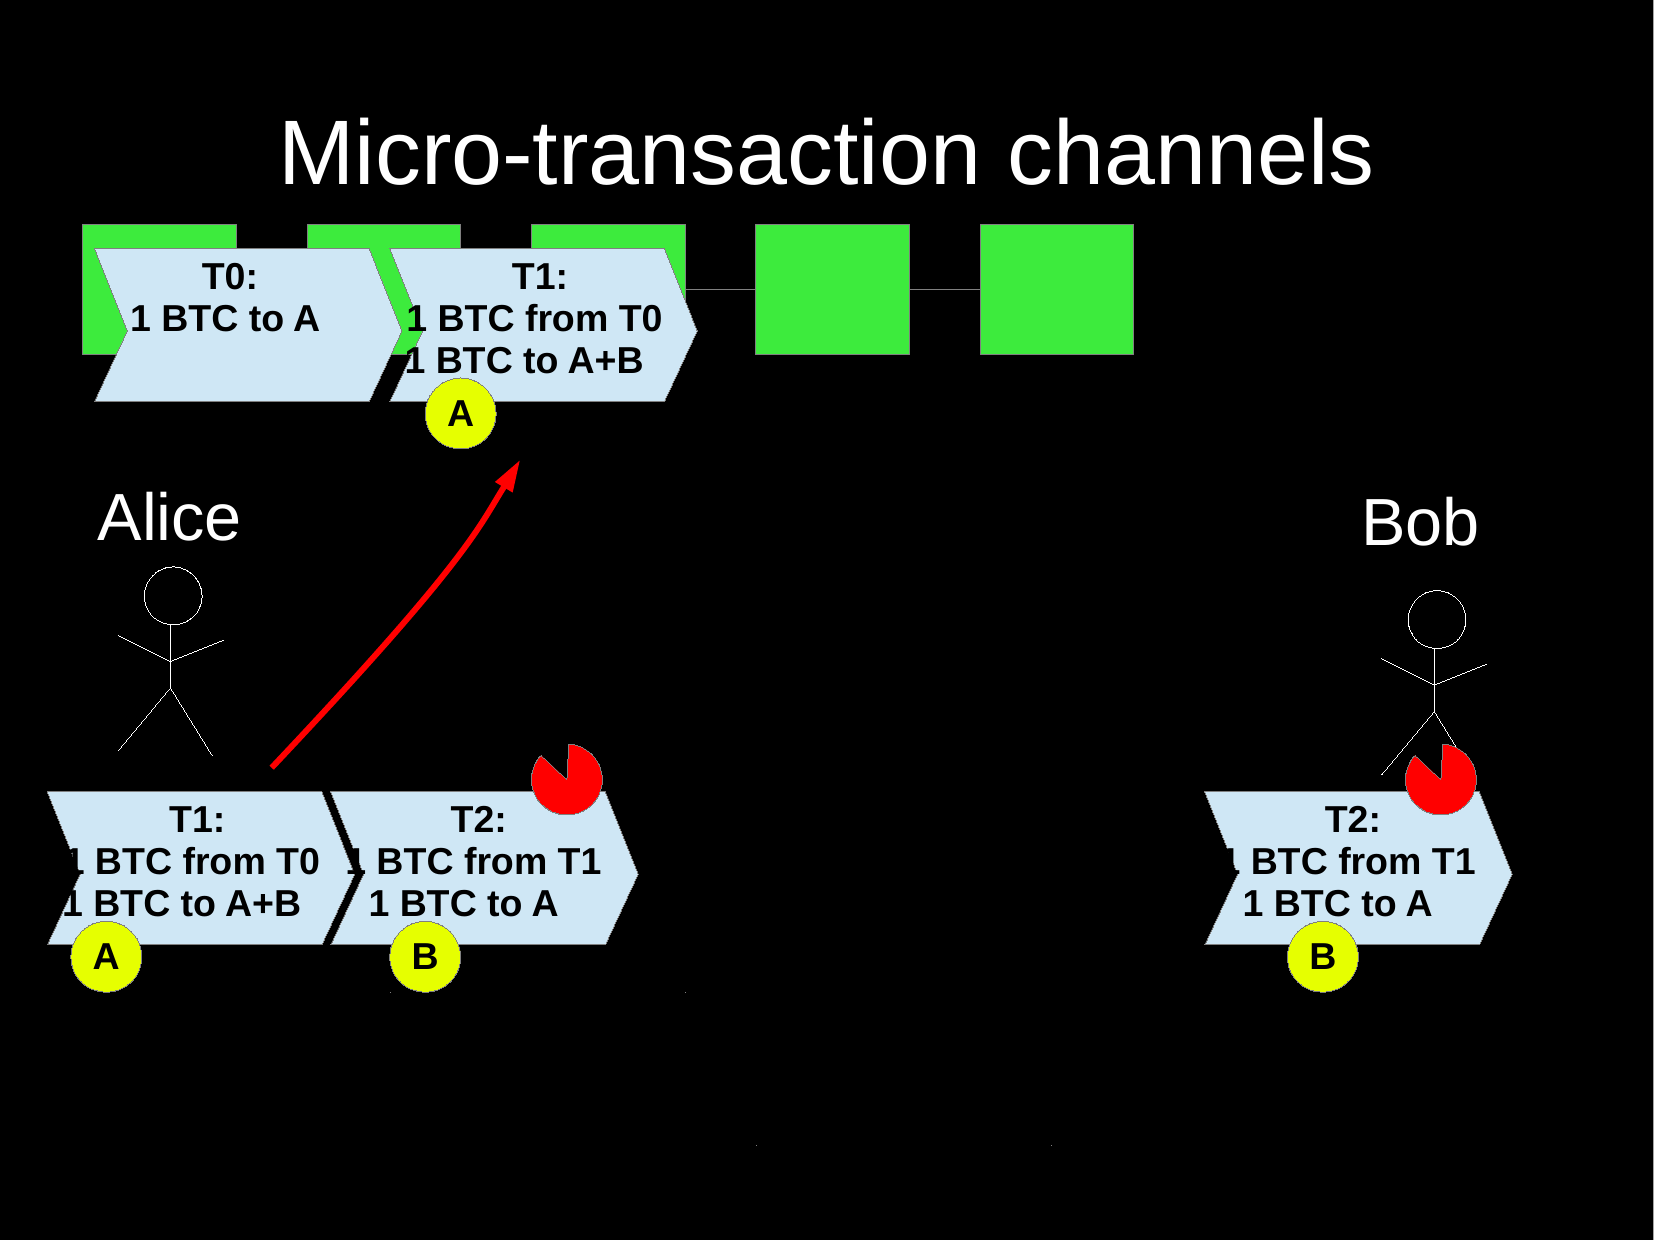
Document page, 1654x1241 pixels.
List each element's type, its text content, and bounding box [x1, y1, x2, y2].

text_box [1405, 744, 1477, 815]
text_box Alice [82, 472, 308, 563]
text_box T2: 1 BTC from T1 1 BTC to A [1204, 791, 1513, 945]
text_box A [425, 377, 497, 449]
text_box [531, 224, 686, 299]
text_box [755, 224, 910, 355]
text_box A [70, 921, 142, 993]
text_box [307, 224, 461, 355]
text_box [82, 224, 237, 355]
text_box T0: 1 BTC to A [94, 248, 402, 402]
text_box [980, 224, 1134, 355]
text_box T2: 1 BTC from T1 1 BTC to A [330, 791, 639, 945]
text_box T1: 1 BTC from T0 1 BTC to A+B [389, 248, 698, 402]
text_box Bob [1346, 477, 1571, 568]
text_box [531, 744, 603, 815]
text_box T1: 1 BTC from T0 1 BTC to A+B [47, 791, 355, 945]
title Micro-transaction channels [82, 49, 1571, 257]
text_box B [389, 921, 461, 993]
text_box B [1287, 921, 1359, 993]
